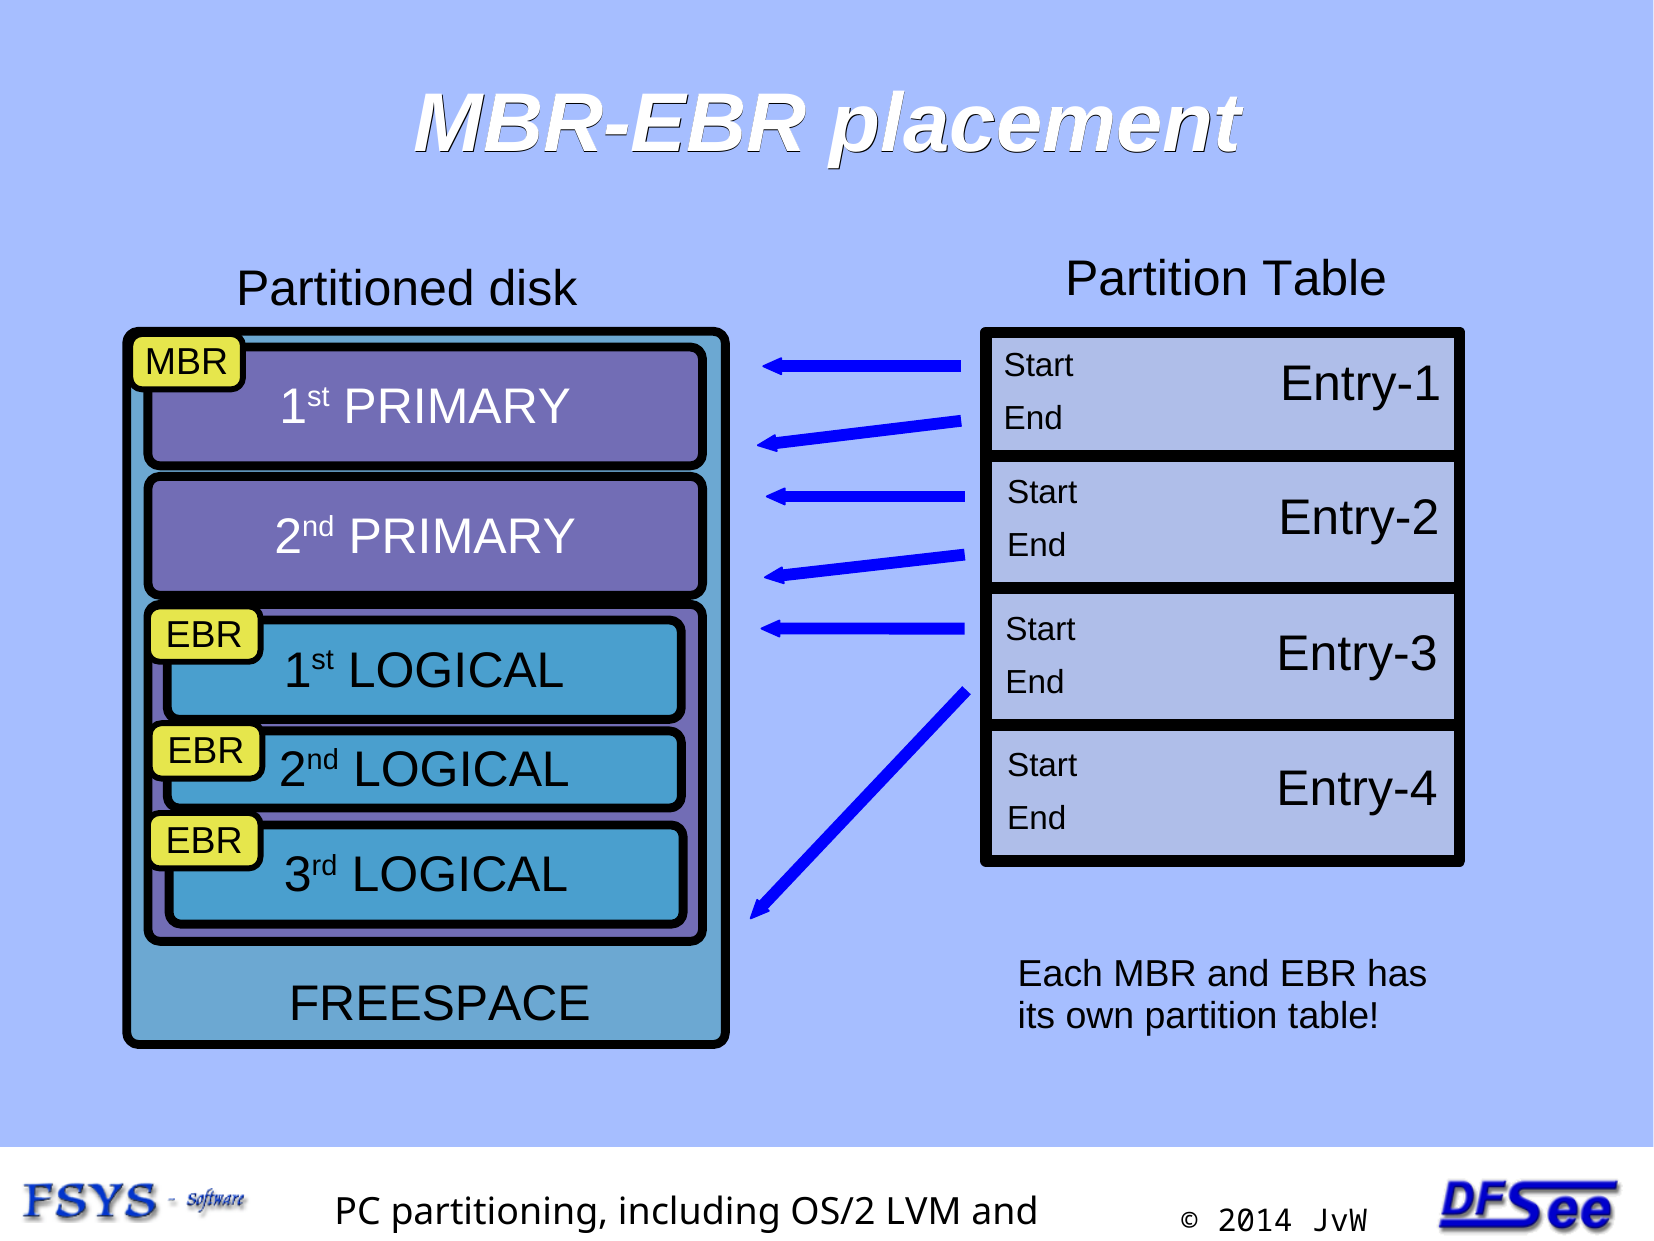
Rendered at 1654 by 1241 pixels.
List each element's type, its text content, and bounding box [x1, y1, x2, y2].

picture [1434, 1177, 1623, 1241]
text_box Start [1003, 346, 1075, 389]
text_box Start [1005, 610, 1076, 653]
text_box Start [1007, 746, 1078, 789]
text_box End [1005, 663, 1066, 706]
title MBR-EBR placement [121, 19, 1534, 227]
text_box EBR [147, 812, 261, 869]
text_box 1st PRIMARY [147, 347, 703, 466]
text_box 1st LOGICAL [167, 620, 682, 720]
text_box Entry-4 [1276, 760, 1438, 823]
text_box End [1007, 799, 1067, 841]
text_box 2nd LOGICAL [167, 730, 682, 809]
text_box Entry-1 [1279, 355, 1442, 418]
text_box End [1007, 526, 1067, 568]
text_box Entry-2 [1278, 489, 1440, 552]
text_box Entry-3 [1276, 625, 1438, 688]
text_box End [1003, 399, 1064, 442]
text_box 3rd LOGICAL [169, 825, 684, 925]
text_box Partitioned disk [235, 260, 578, 331]
text_box [126, 331, 726, 1045]
picture [18, 1178, 254, 1223]
text_box EBR [149, 723, 263, 779]
text_box EBR [147, 606, 261, 662]
text_box Start [1007, 473, 1078, 516]
text_box Partition Table [1065, 249, 1388, 313]
text_box 2nd PRIMARY [147, 476, 703, 596]
text_box MBR [130, 333, 243, 390]
text_box [985, 332, 1460, 861]
text_box FREESPACE [288, 975, 591, 1060]
text_box Each MBR and EBR has its own partition table! [1017, 952, 1430, 1047]
